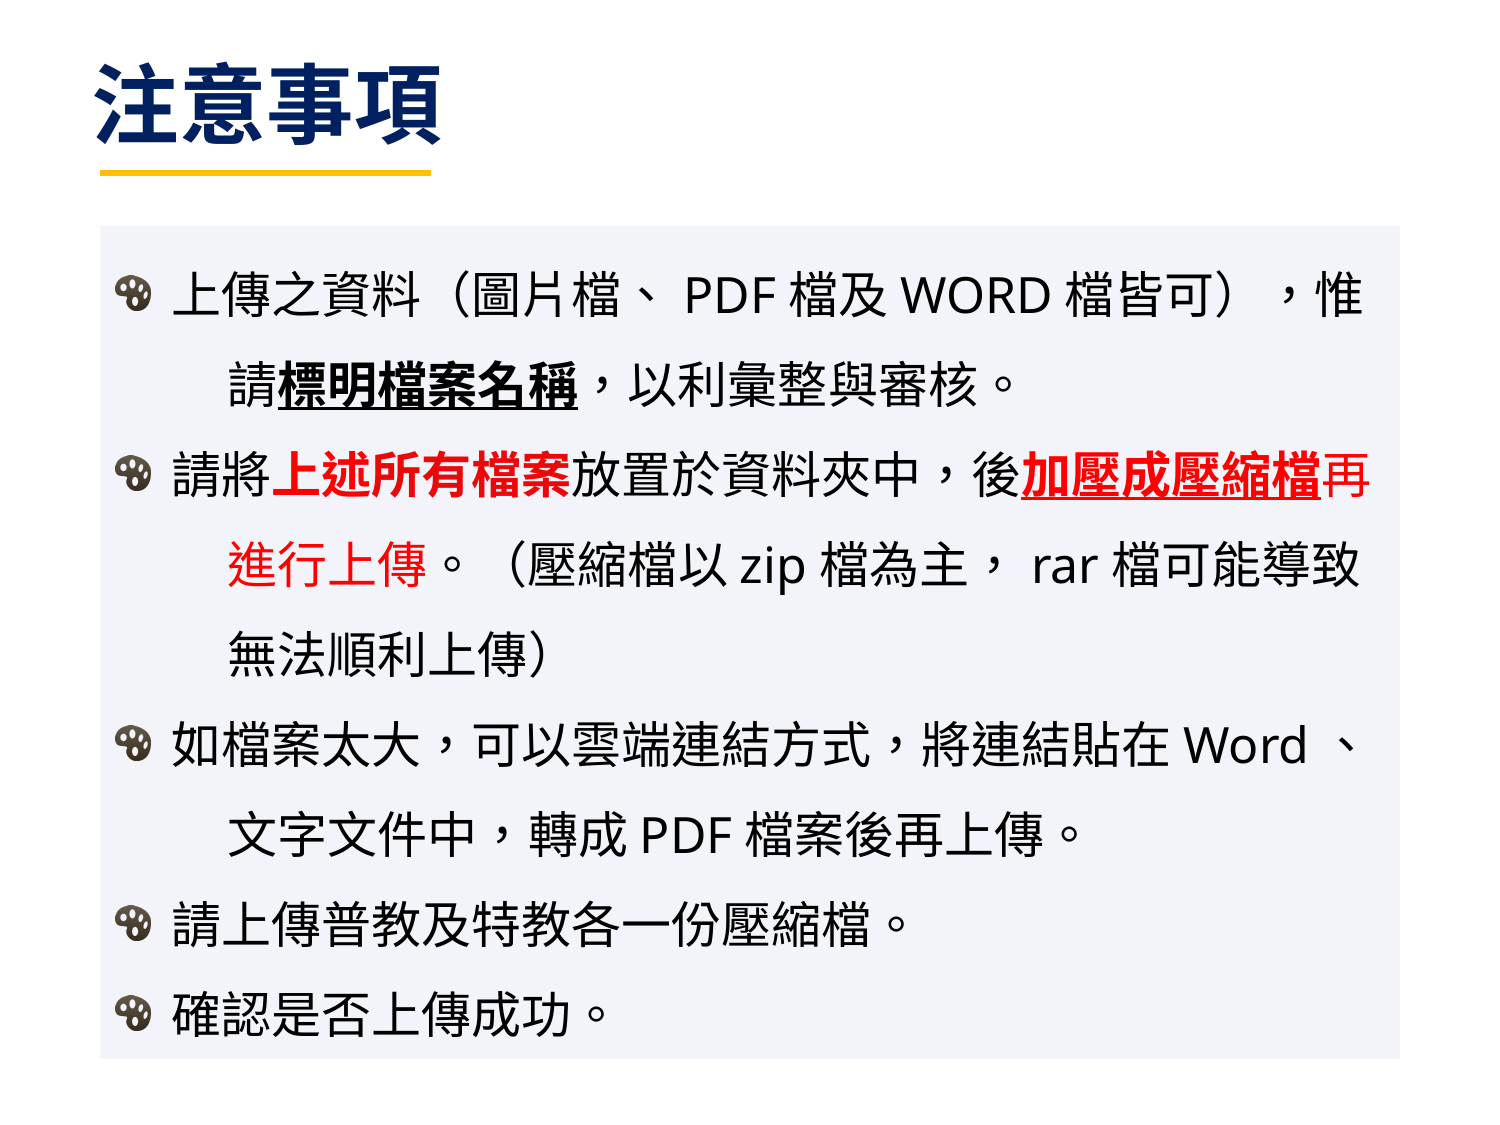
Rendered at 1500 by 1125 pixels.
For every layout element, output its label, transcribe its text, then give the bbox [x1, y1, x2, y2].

text_box 上傳之資料（圖片檔、PDF檔及WORD檔皆可），惟請標明檔案名稱，以利彙整與審核。 請將上述所有檔案放置於資料夾中，後加壓成壓縮檔再進行上傳。（壓縮檔以zip檔為主，rar檔可能導致無法順利上傳） 如檔案太大，可以雲端連結方式，將連結貼在Word、文字文件中，轉成PDF檔案後再上傳。 請上傳普教及特教各一份壓縮檔。 確認是否上傳成功。 [100, 225, 1400, 1059]
text_box 注意事項 [76, 42, 461, 164]
